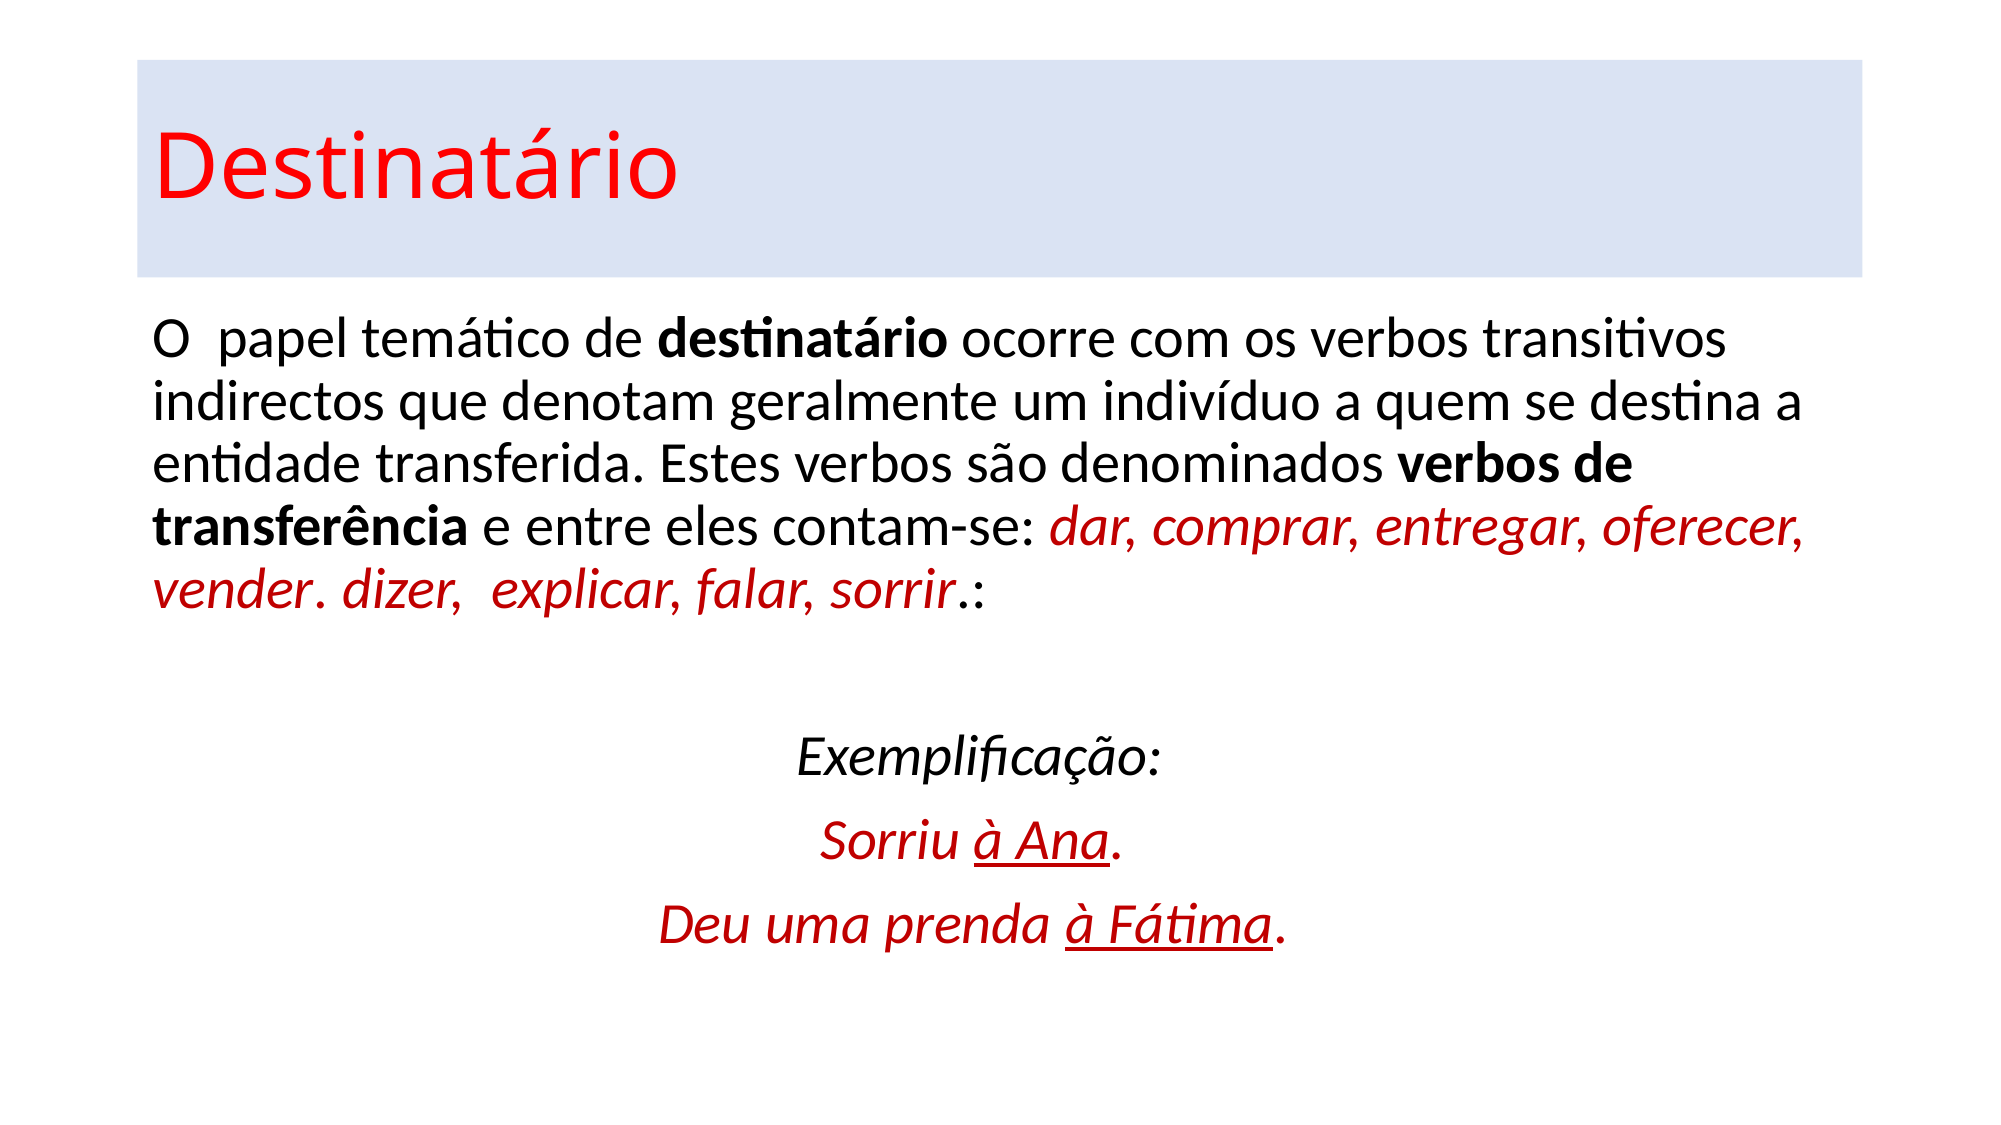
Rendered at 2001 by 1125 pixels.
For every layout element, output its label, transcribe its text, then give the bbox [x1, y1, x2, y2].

title Destinatário [137, 59, 1863, 278]
list O papel temático de destinatário ocorre com os verbos transitivos indirectos que denotam geralmente um indivíduo a quem se destina a entidade transferida. Estes verbos são denominados verbos de transferência e entre eles contam-se: dar, comprar, entregar, oferecer, vender. dizer, explicar, falar, sorrir.: Exemplificação: Sorriu à Ana. Deu uma prenda à Fátima. [137, 299, 1863, 1014]
